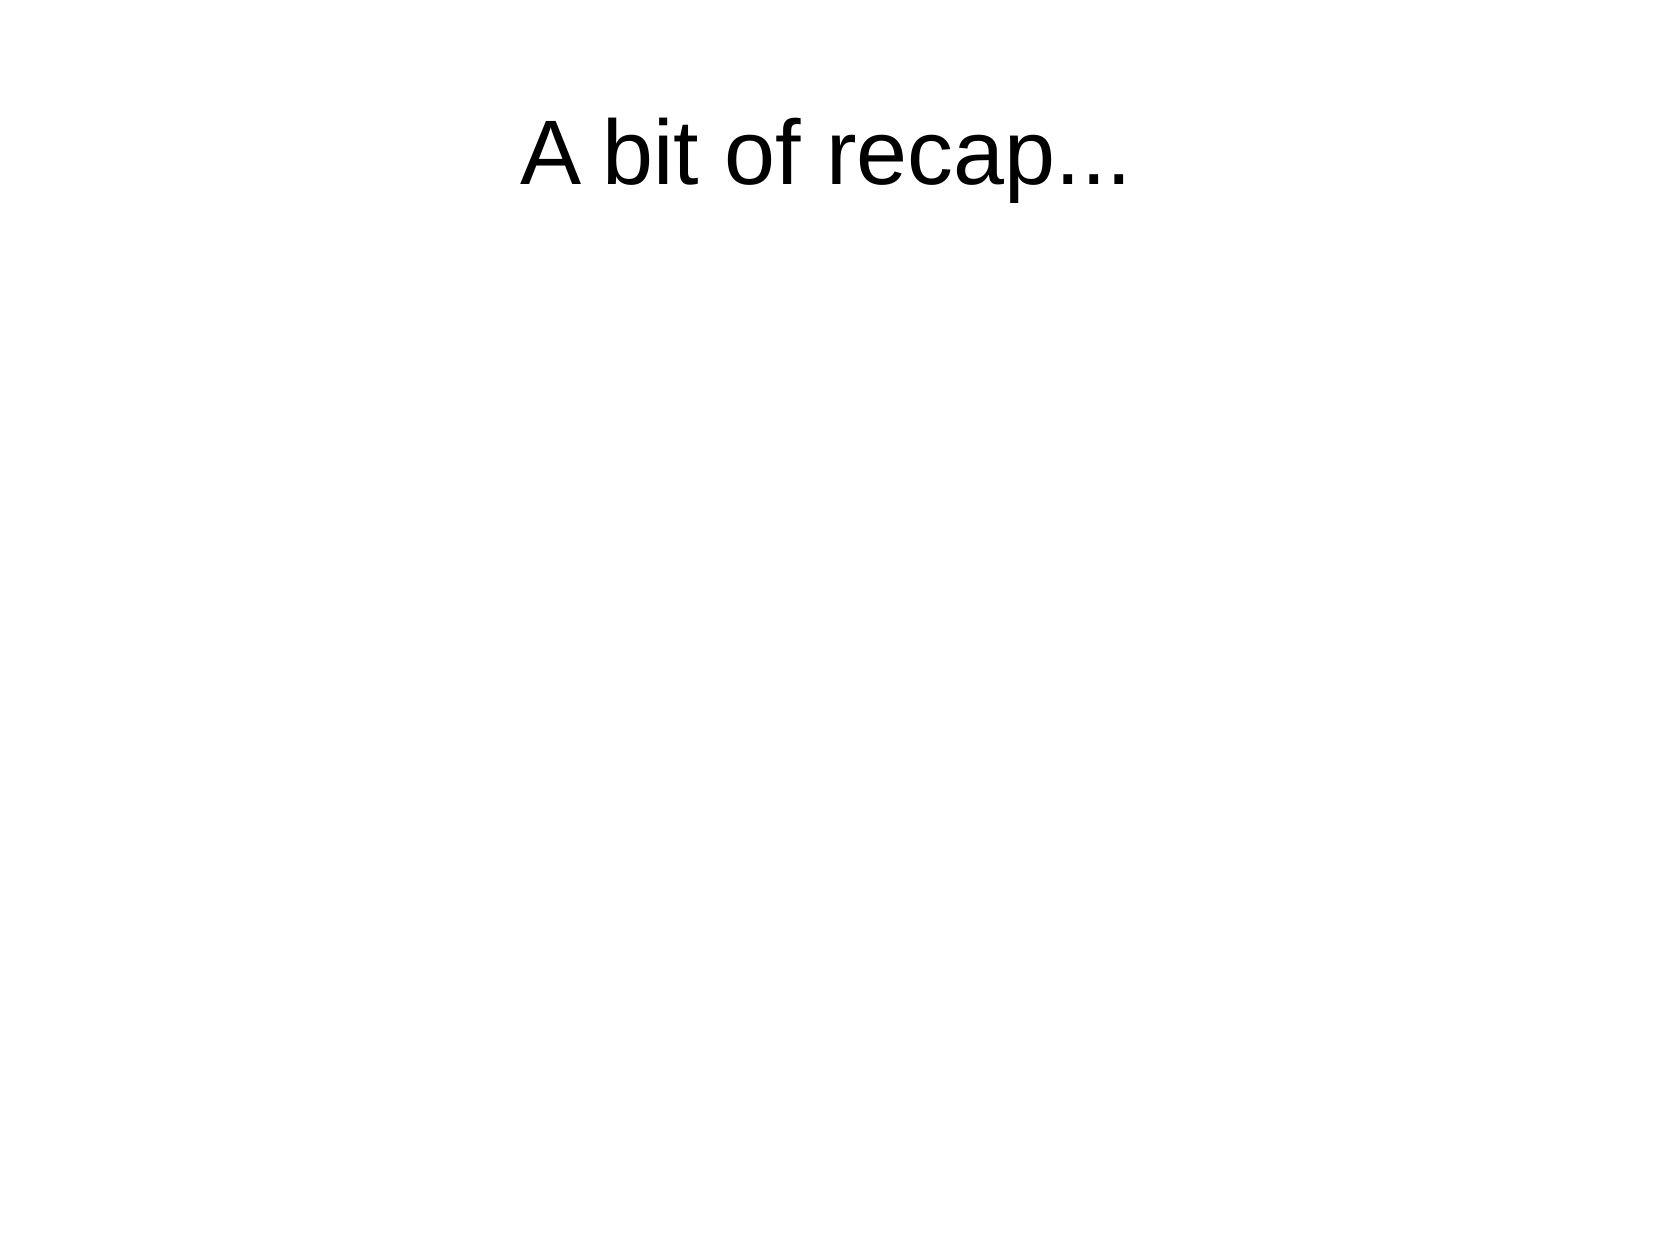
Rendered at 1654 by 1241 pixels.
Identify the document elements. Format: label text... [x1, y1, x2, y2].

title A bit of recap... [82, 49, 1571, 257]
